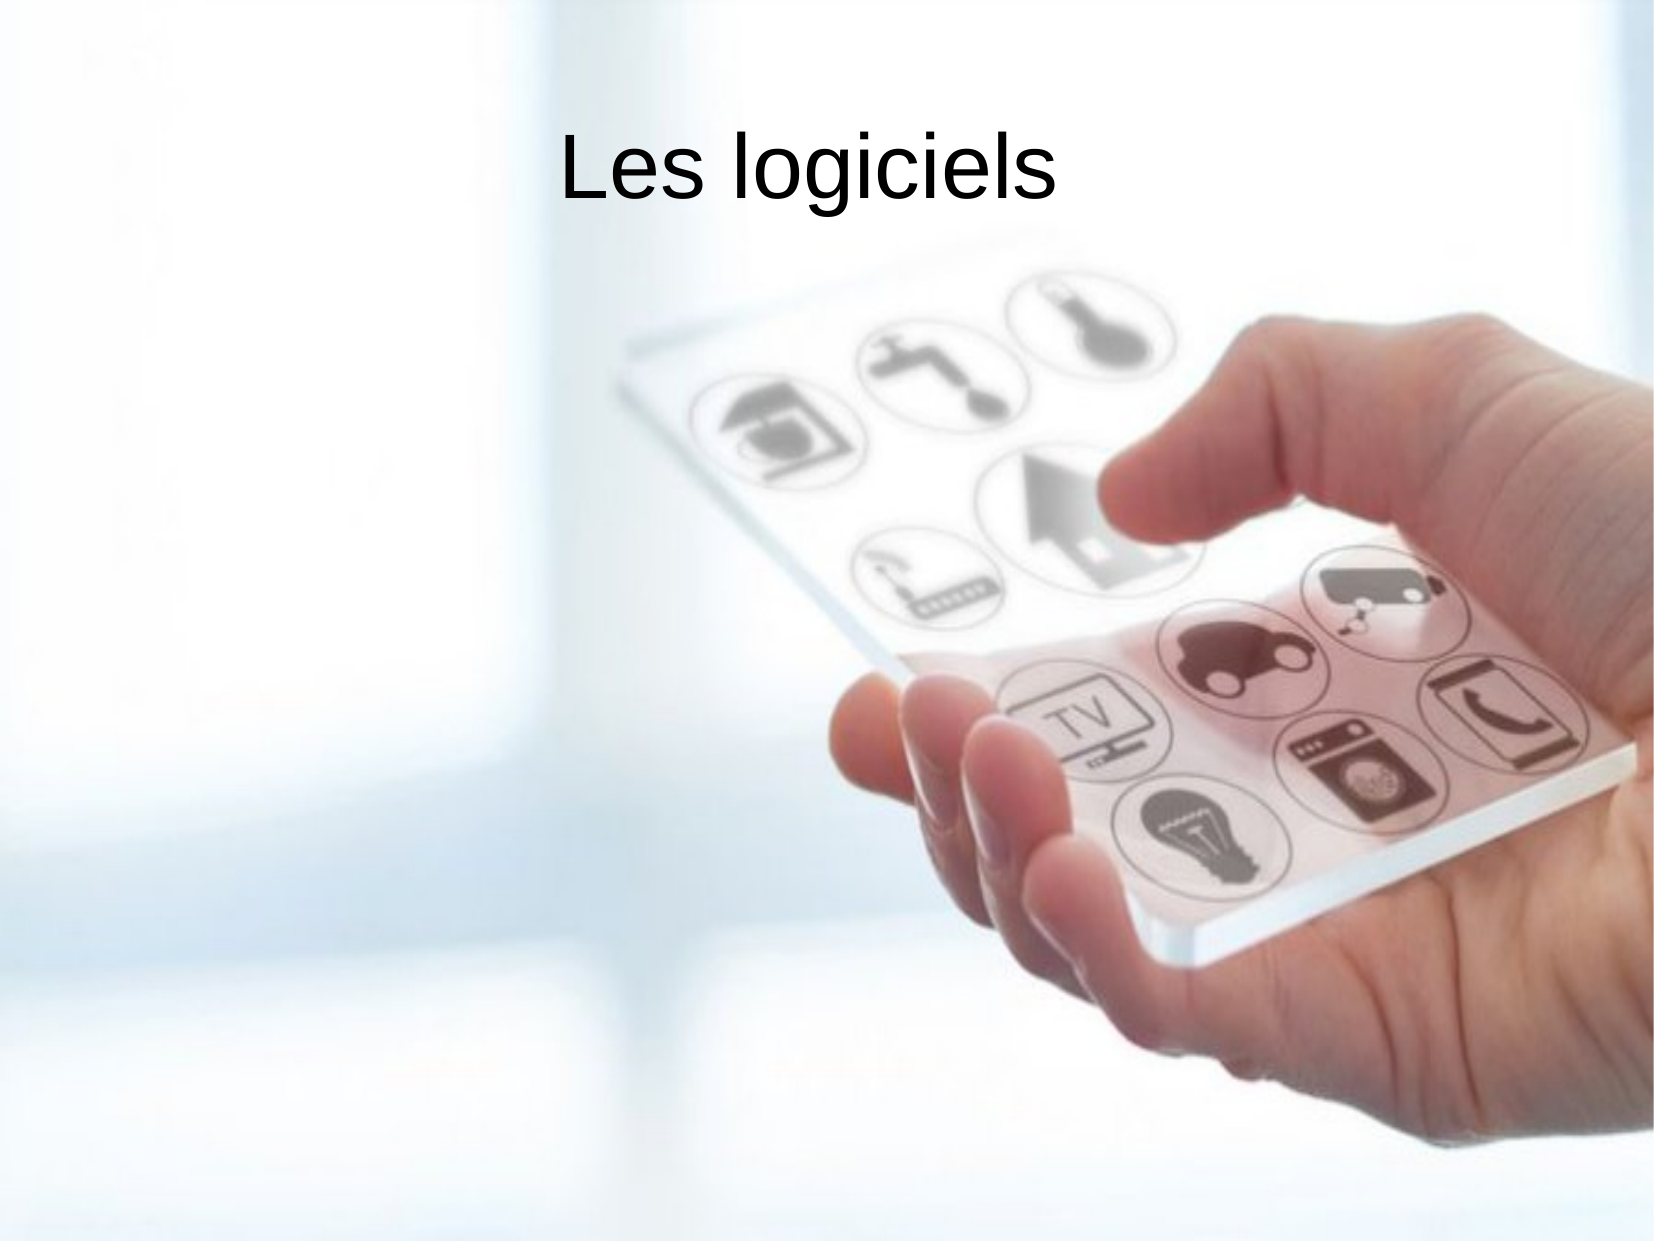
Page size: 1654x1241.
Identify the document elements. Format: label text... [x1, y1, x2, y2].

picture [0, 0, 1654, 1241]
title Les logiciels [82, 49, 1536, 284]
